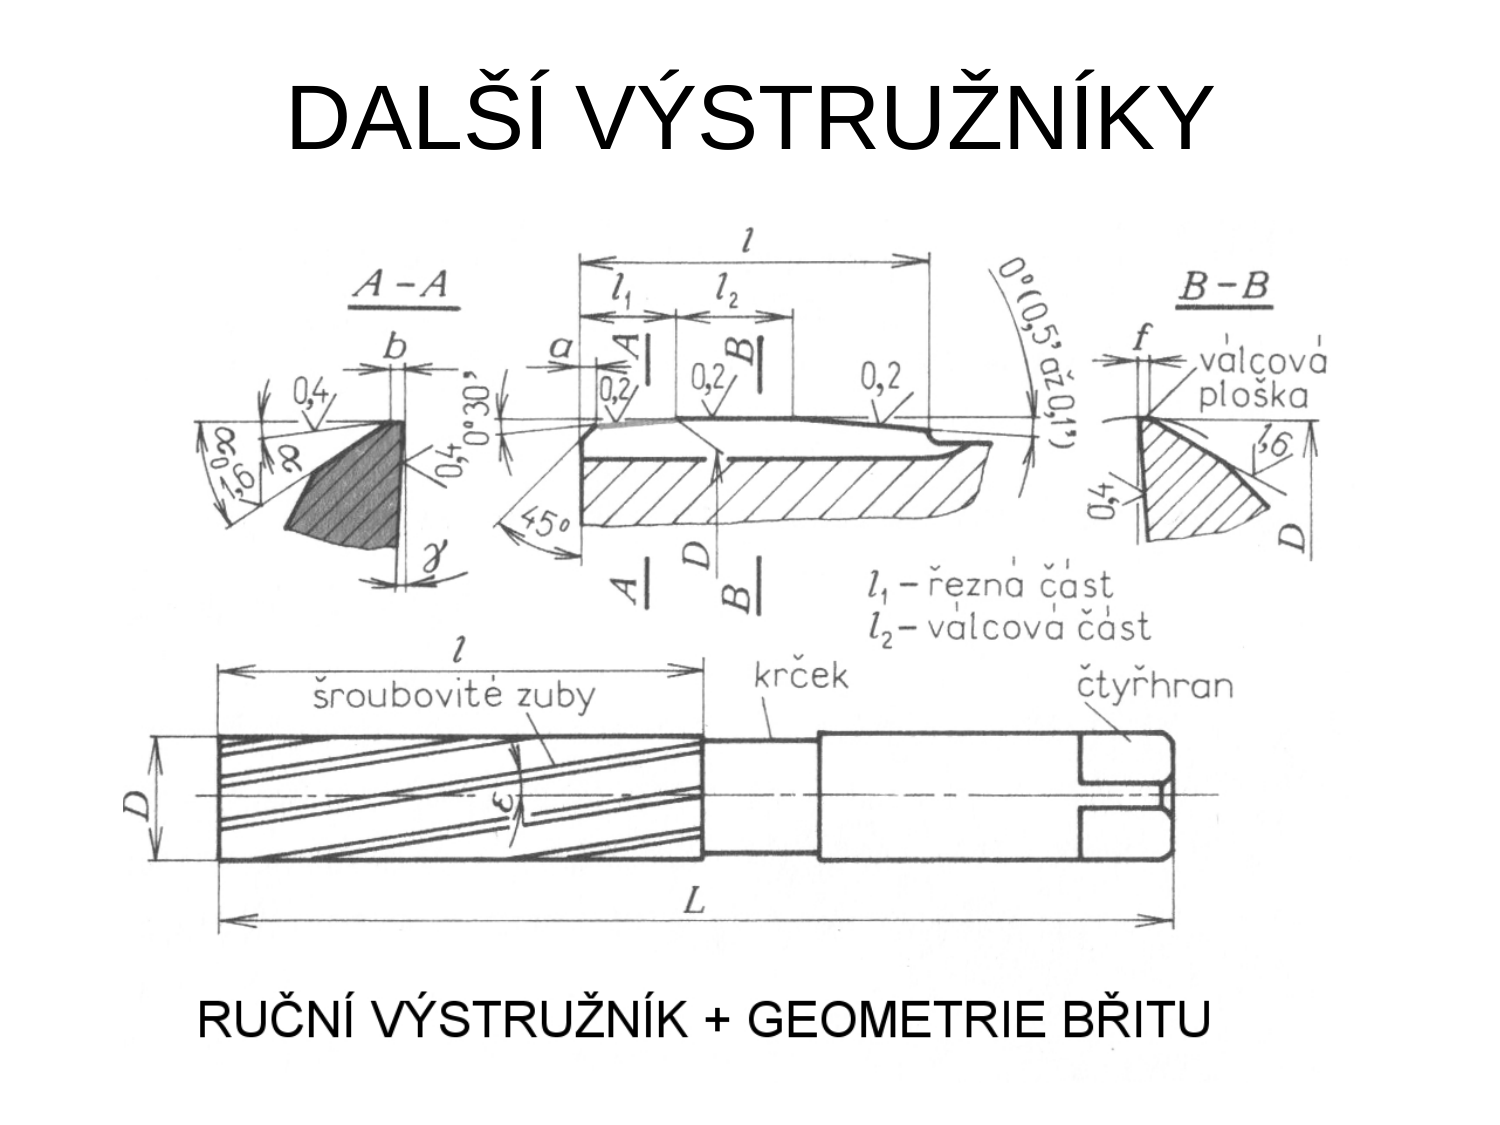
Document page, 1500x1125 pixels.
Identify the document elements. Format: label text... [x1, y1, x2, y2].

picture [123, 220, 1360, 1083]
title DALŠÍ VÝSTRUŽNÍKY [76, 19, 1427, 207]
